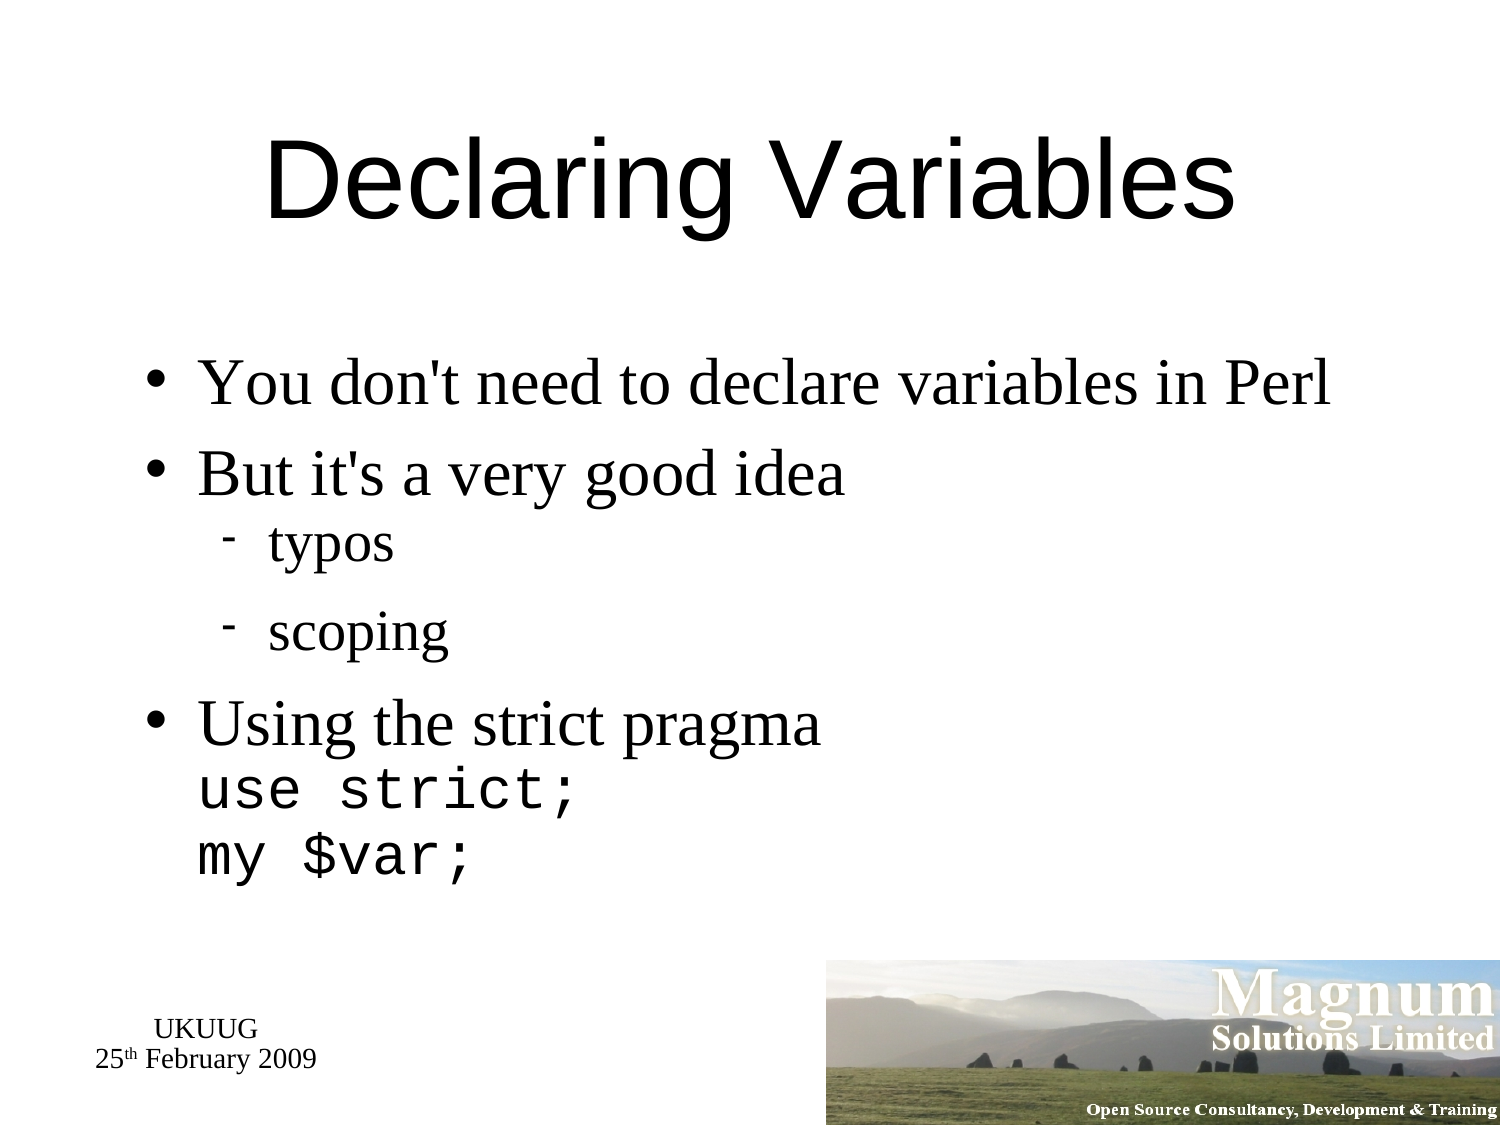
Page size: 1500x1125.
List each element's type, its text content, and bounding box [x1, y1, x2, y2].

list You don't need to declare variables in Perl But it's a very good idea typos scoping Using the strict pragma use strict; my $var; [112, 337, 1388, 1013]
title Declaring Variables [112, 62, 1388, 250]
picture [826, 960, 1500, 1125]
